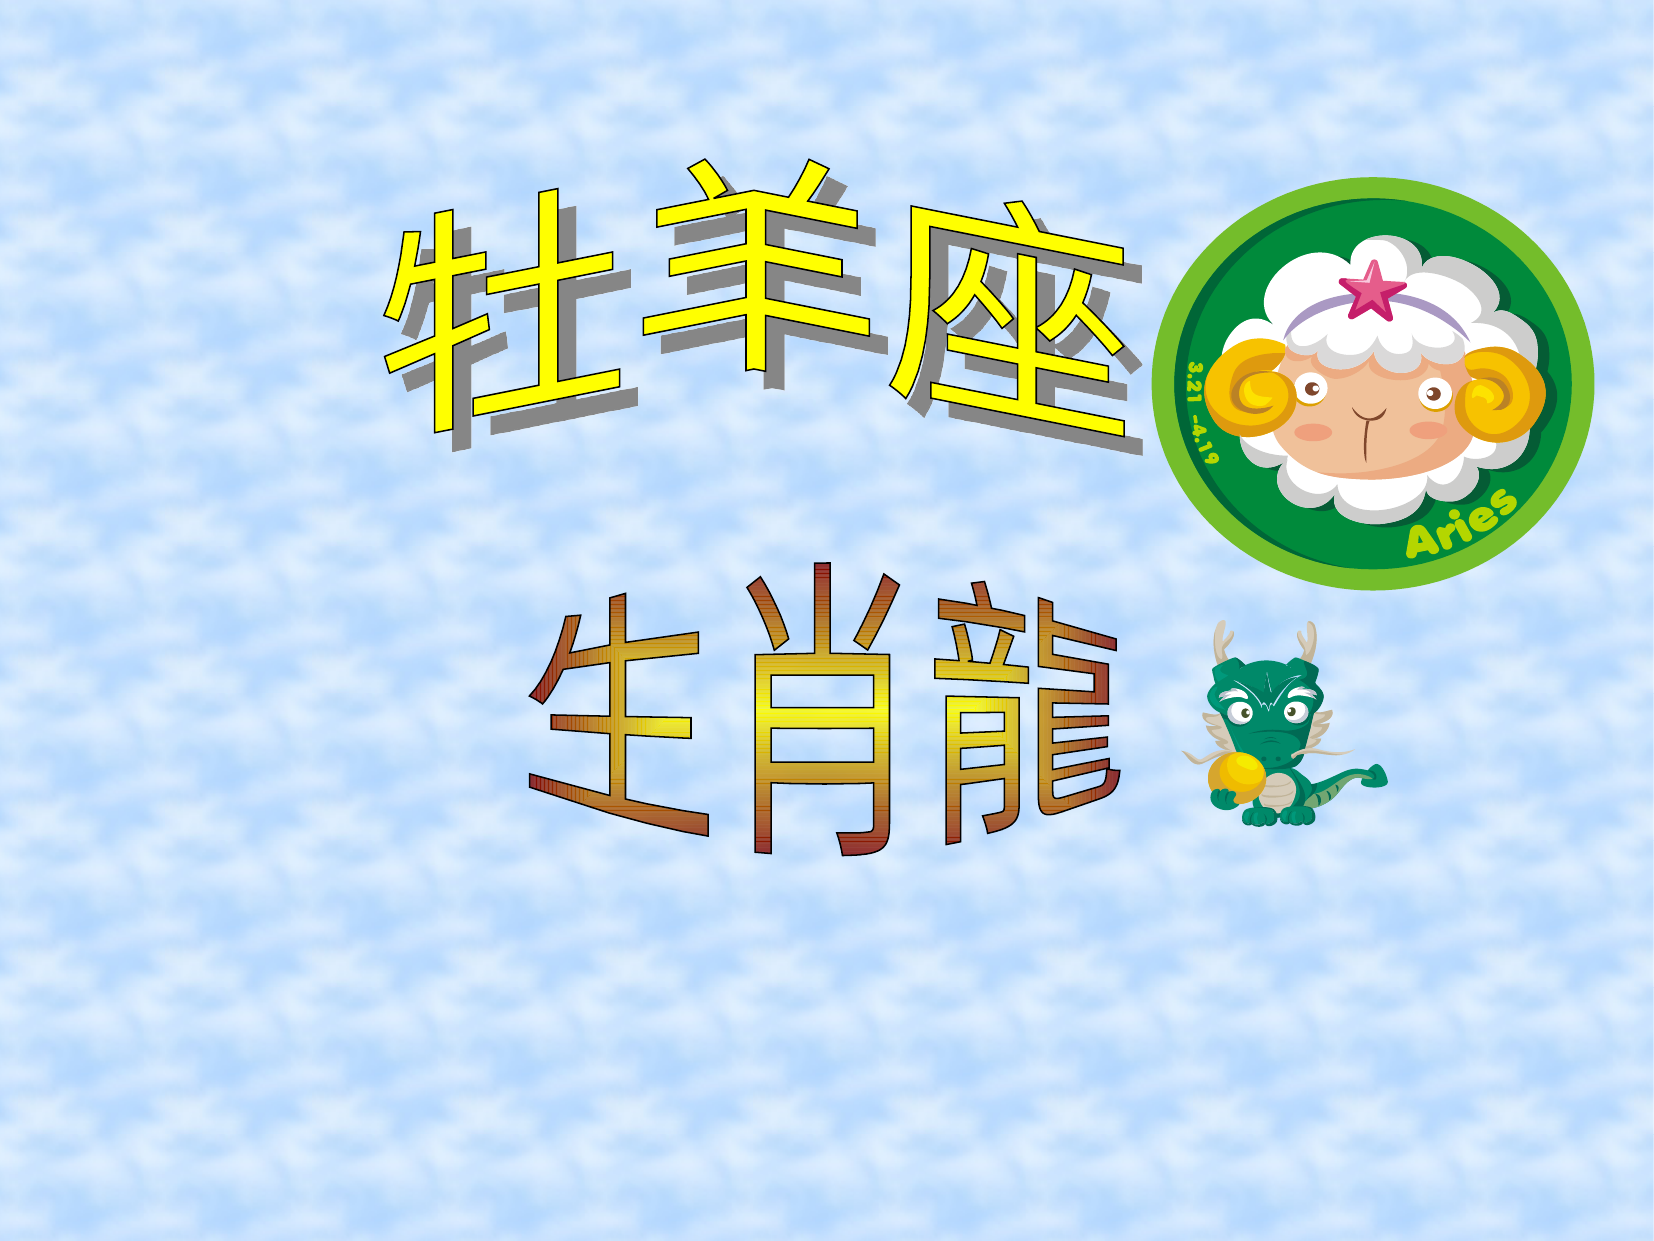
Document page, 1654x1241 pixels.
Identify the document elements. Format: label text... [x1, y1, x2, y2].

text_box 生肖龍 [746, 576, 789, 651]
text_box 生肖龍 [934, 624, 1029, 684]
text_box 牡羊座 [473, 188, 620, 416]
text_box 牡羊座 [932, 248, 1014, 329]
text_box 牡羊座 [930, 253, 1125, 437]
picture [0, 0, 1654, 1241]
text_box 牡羊座 [383, 209, 490, 433]
text_box 生肖龍 [853, 573, 900, 651]
text_box 牡羊座 [889, 201, 1124, 399]
text_box 生肖龍 [938, 581, 1025, 632]
text_box 生肖龍 [529, 593, 709, 837]
text_box 牡羊座 [643, 159, 870, 372]
text_box 生肖龍 [946, 696, 1020, 845]
text_box 生肖龍 [755, 562, 890, 856]
text_box 生肖龍 [1038, 597, 1120, 815]
